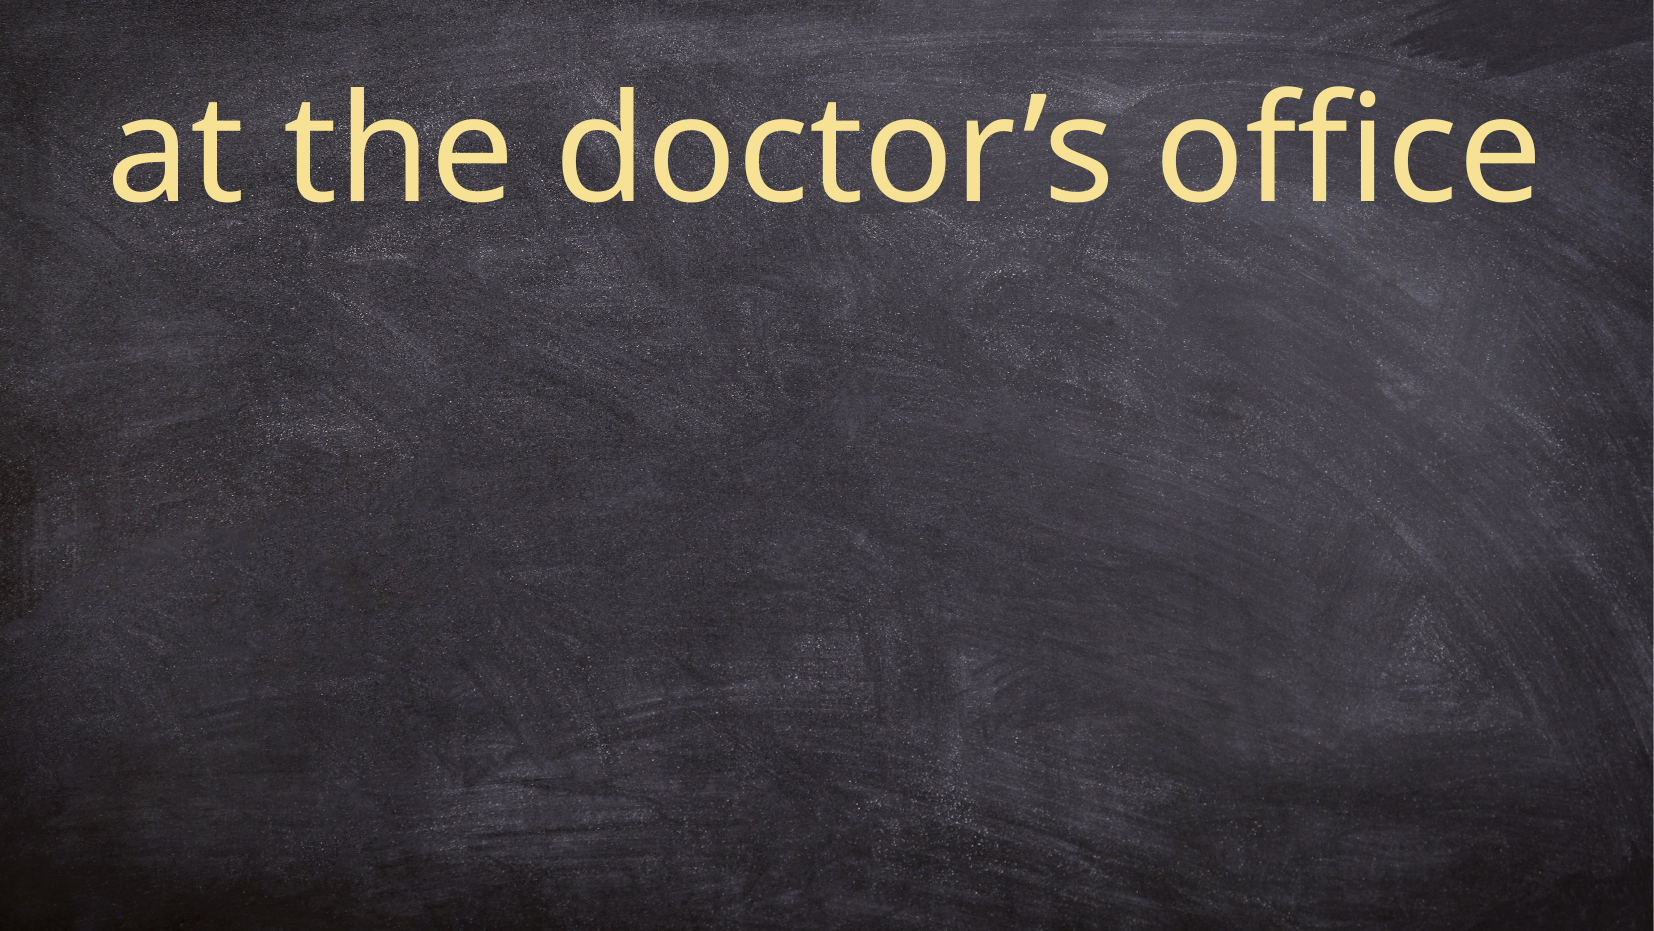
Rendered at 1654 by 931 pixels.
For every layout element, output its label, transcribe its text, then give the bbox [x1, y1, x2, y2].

picture [0, 0, 1654, 931]
subtitle at the doctor’s office [81, 41, 1570, 875]
